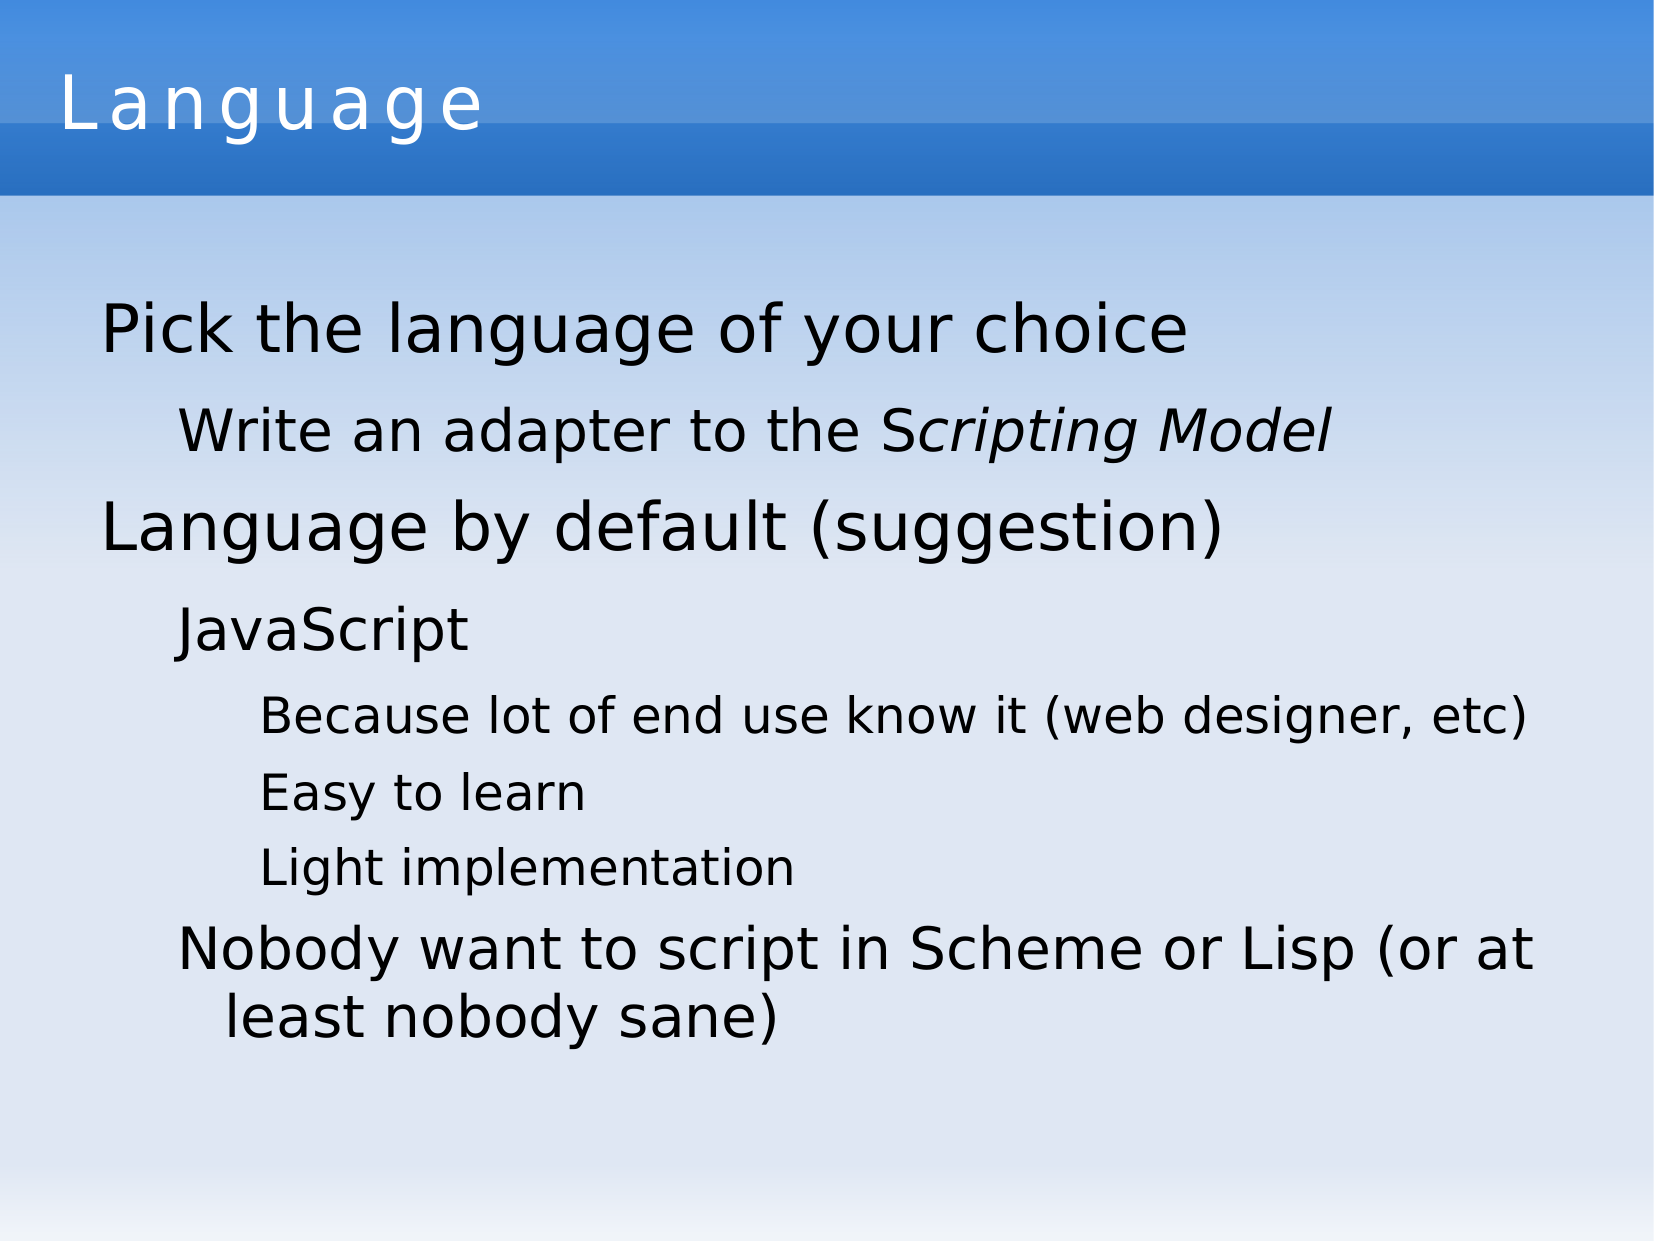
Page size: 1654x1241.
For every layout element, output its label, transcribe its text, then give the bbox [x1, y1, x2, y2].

list Pick the language of your choice Write an adapter to the Scripting Model Language by default (suggestion) JavaScript Because lot of end use know it (web designer, etc) Easy to learn Light implementation Nobody want to script in Scheme or Lisp (or at least nobody sane) [82, 290, 1571, 1109]
picture [0, 0, 1654, 1241]
title Language [59, 29, 1270, 178]
